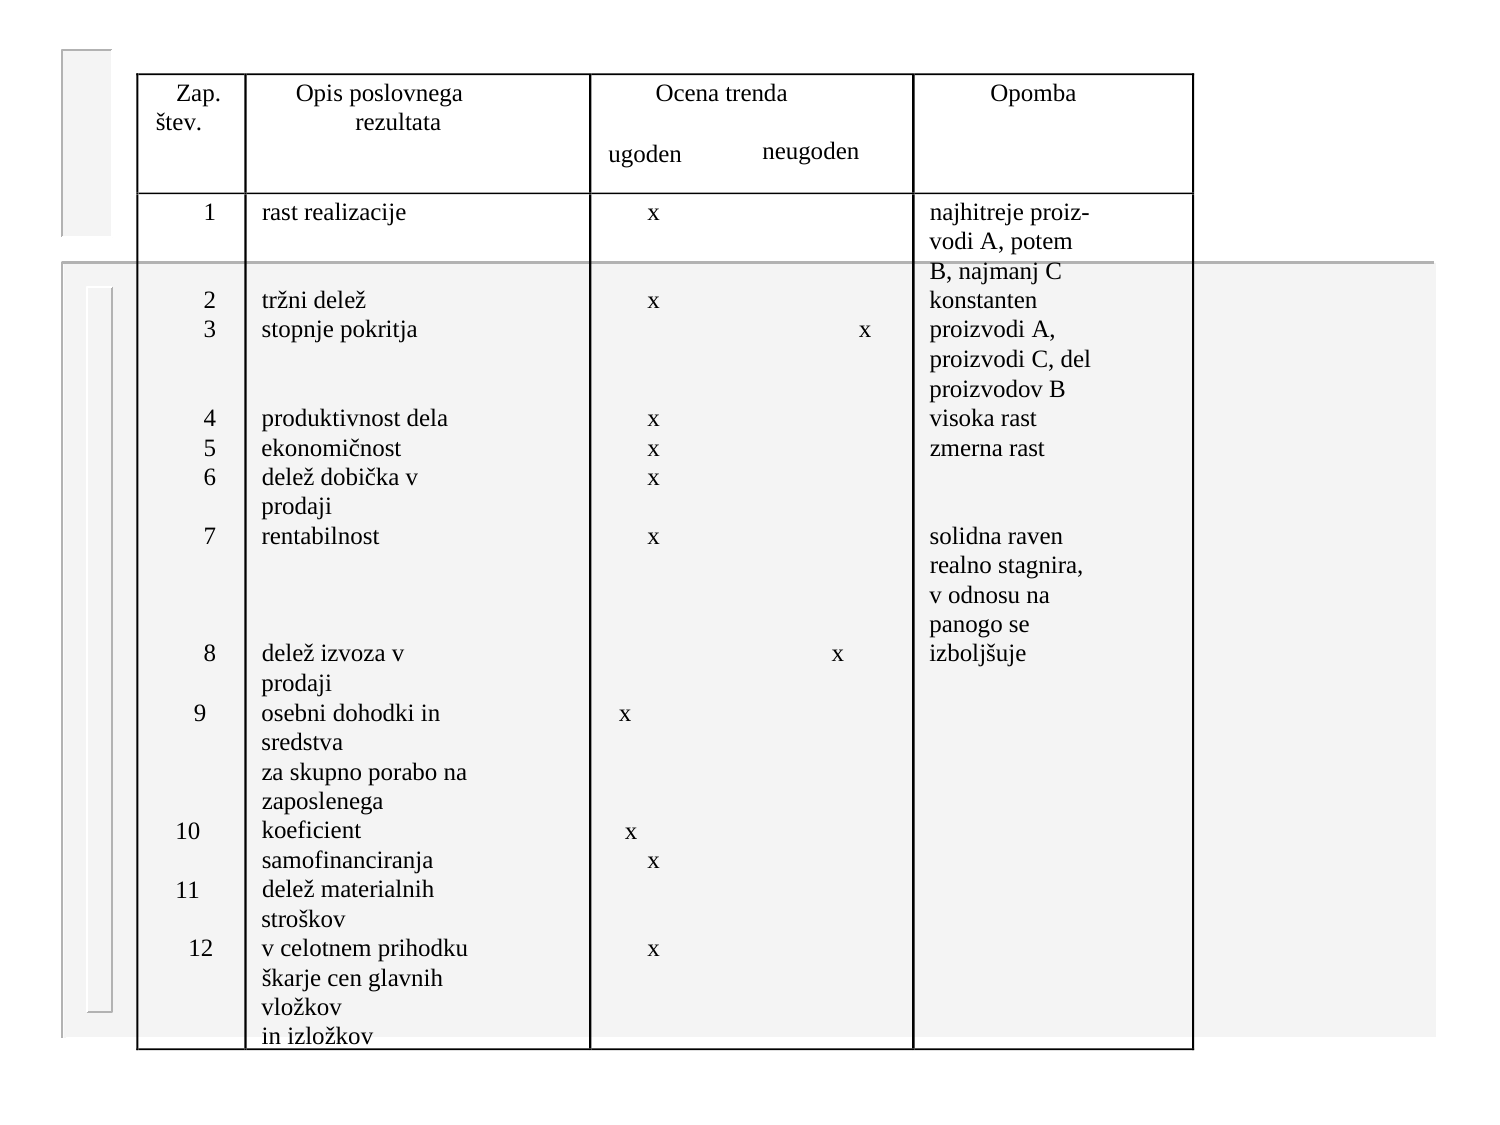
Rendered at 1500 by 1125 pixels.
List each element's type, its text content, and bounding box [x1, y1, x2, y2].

text_box in izložkov [261, 1020, 374, 1048]
text_box x [858, 312, 872, 343]
text_box zmerna rast [929, 430, 1046, 461]
text_box delež materialnih [262, 872, 435, 903]
text_box 10 [175, 784, 201, 843]
text_box neugoden [762, 134, 860, 165]
text_box x [622, 931, 660, 962]
text_box izboljšuje [929, 636, 1027, 667]
text_box prodaji [261, 666, 333, 696]
text_box stopnje pokritja [261, 312, 418, 343]
text_box produktivnost dela [261, 401, 449, 432]
text_box rentabilnost [261, 519, 380, 550]
text_box koeficient [261, 813, 362, 843]
text_box vodi A, potem [929, 224, 1074, 255]
text_box osebni dohodki in [261, 696, 441, 727]
text_box Opomba [990, 76, 1077, 107]
text_box delež izvoza v [261, 636, 405, 667]
text_box samofinanciranja [261, 843, 434, 874]
text_box proizvodi A, [929, 312, 1056, 342]
text_box 6 [203, 460, 217, 491]
text_box 1 [203, 195, 217, 226]
text_box zaposlenega [261, 784, 384, 815]
text_box škarje cen glavnih [261, 961, 444, 992]
text_box x [622, 460, 660, 491]
text_box x [622, 283, 660, 314]
text_box visoka rast [929, 401, 1038, 430]
text_box rast realizacije [262, 195, 407, 226]
text_box Opis poslovnega [295, 76, 464, 107]
text_box x [622, 401, 660, 430]
text_box panogo se [929, 607, 1031, 638]
text_box v odnosu na [929, 578, 1051, 609]
text_box 4 [203, 401, 217, 430]
text_box x [656, 636, 845, 667]
text_box tržni delež [261, 283, 367, 312]
text_box x [606, 666, 632, 727]
text_box x [622, 843, 660, 874]
text_box solidna raven [929, 519, 1064, 548]
text_box 7 [203, 519, 217, 550]
text_box ekonomičnost [261, 430, 402, 460]
text_box proizvodov B [929, 372, 1067, 403]
text_box x [622, 519, 660, 550]
text_box stroškov [261, 902, 347, 931]
text_box konstanten [929, 283, 1038, 312]
text_box [136, 73, 1195, 1051]
text_box 11 [175, 843, 201, 904]
text_box v celotnem prihodku [261, 931, 469, 962]
text_box 8 [203, 636, 217, 667]
text_box za skupno porabo na [261, 754, 468, 785]
text_box Ocena trenda [655, 76, 788, 107]
text_box ugoden [608, 137, 682, 168]
text_box B, najmanj C [929, 254, 1063, 285]
text_box 2 [203, 283, 217, 312]
text_box prodaji [261, 489, 333, 519]
text_box delež dobička v [261, 460, 419, 491]
text_box x [606, 784, 638, 845]
text_box Zap. [175, 76, 222, 107]
text_box najhitreje proiz- [929, 195, 1090, 226]
text_box 3 [203, 312, 217, 343]
text_box rezultata [355, 105, 442, 136]
text_box vložkov [261, 990, 343, 1020]
text_box realno stagnira, [929, 548, 1084, 579]
text_box 9 [193, 666, 207, 727]
text_box proizvodi C, del [929, 342, 1092, 373]
text_box štev. [155, 105, 203, 136]
text_box sredstva [261, 725, 344, 754]
text_box x [622, 195, 660, 226]
text_box 12 [188, 931, 214, 962]
text_box x [622, 430, 660, 460]
text_box 5 [203, 430, 217, 460]
